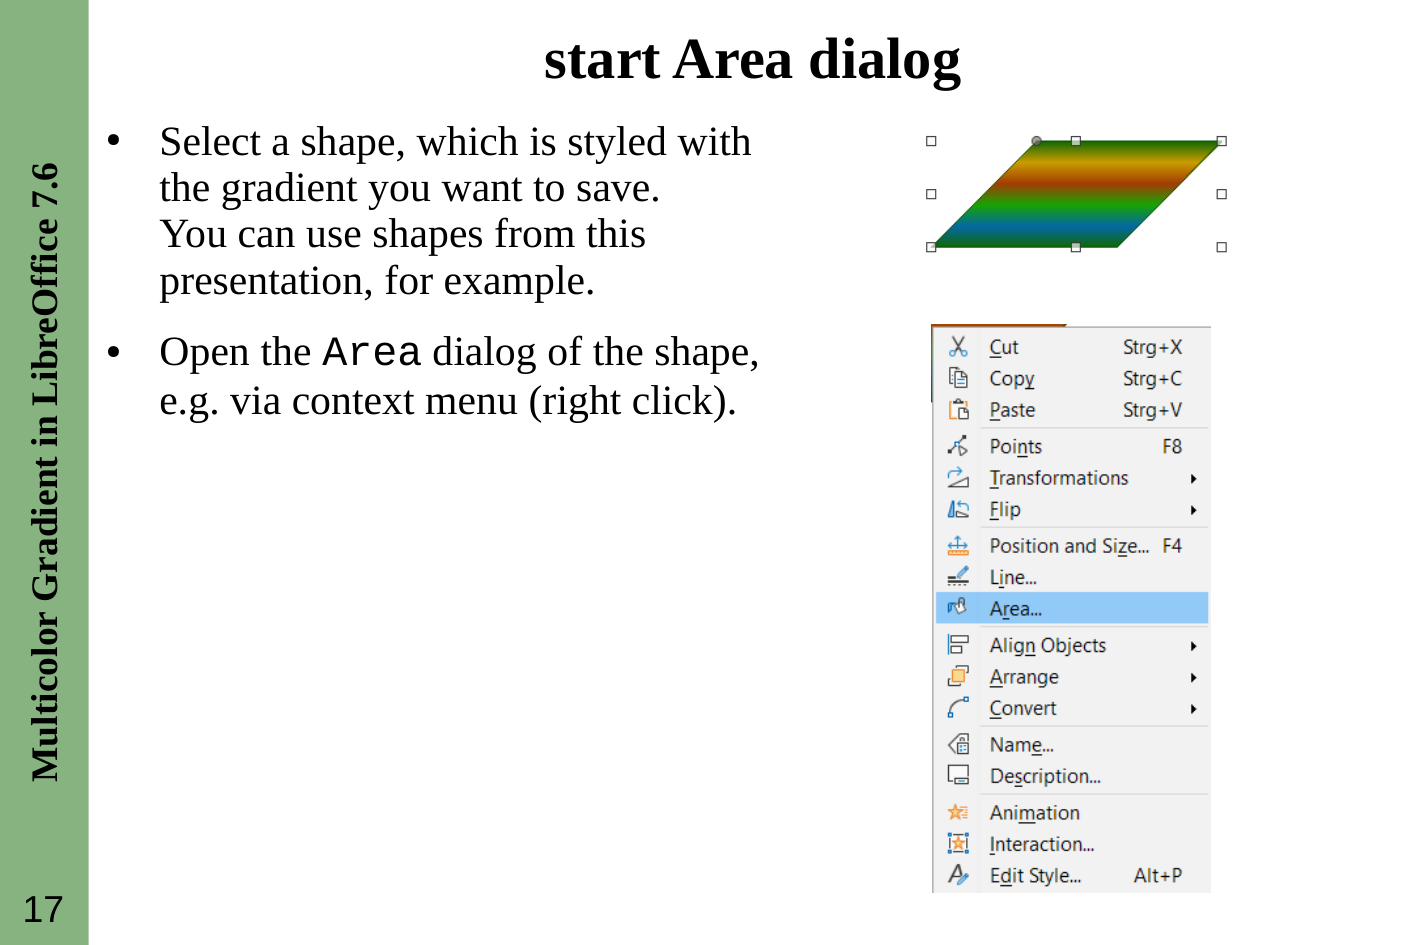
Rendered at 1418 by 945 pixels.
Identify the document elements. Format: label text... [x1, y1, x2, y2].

picture [931, 324, 1211, 893]
title start Area dialog [88, 0, 1418, 119]
list Select a shape, which is styled with the gradient you want to save. You can use shapes from this presentation, for example. Open the Area dialog of the shape, e.g. via context menu (right click). [88, 118, 798, 473]
picture [915, 118, 1238, 267]
